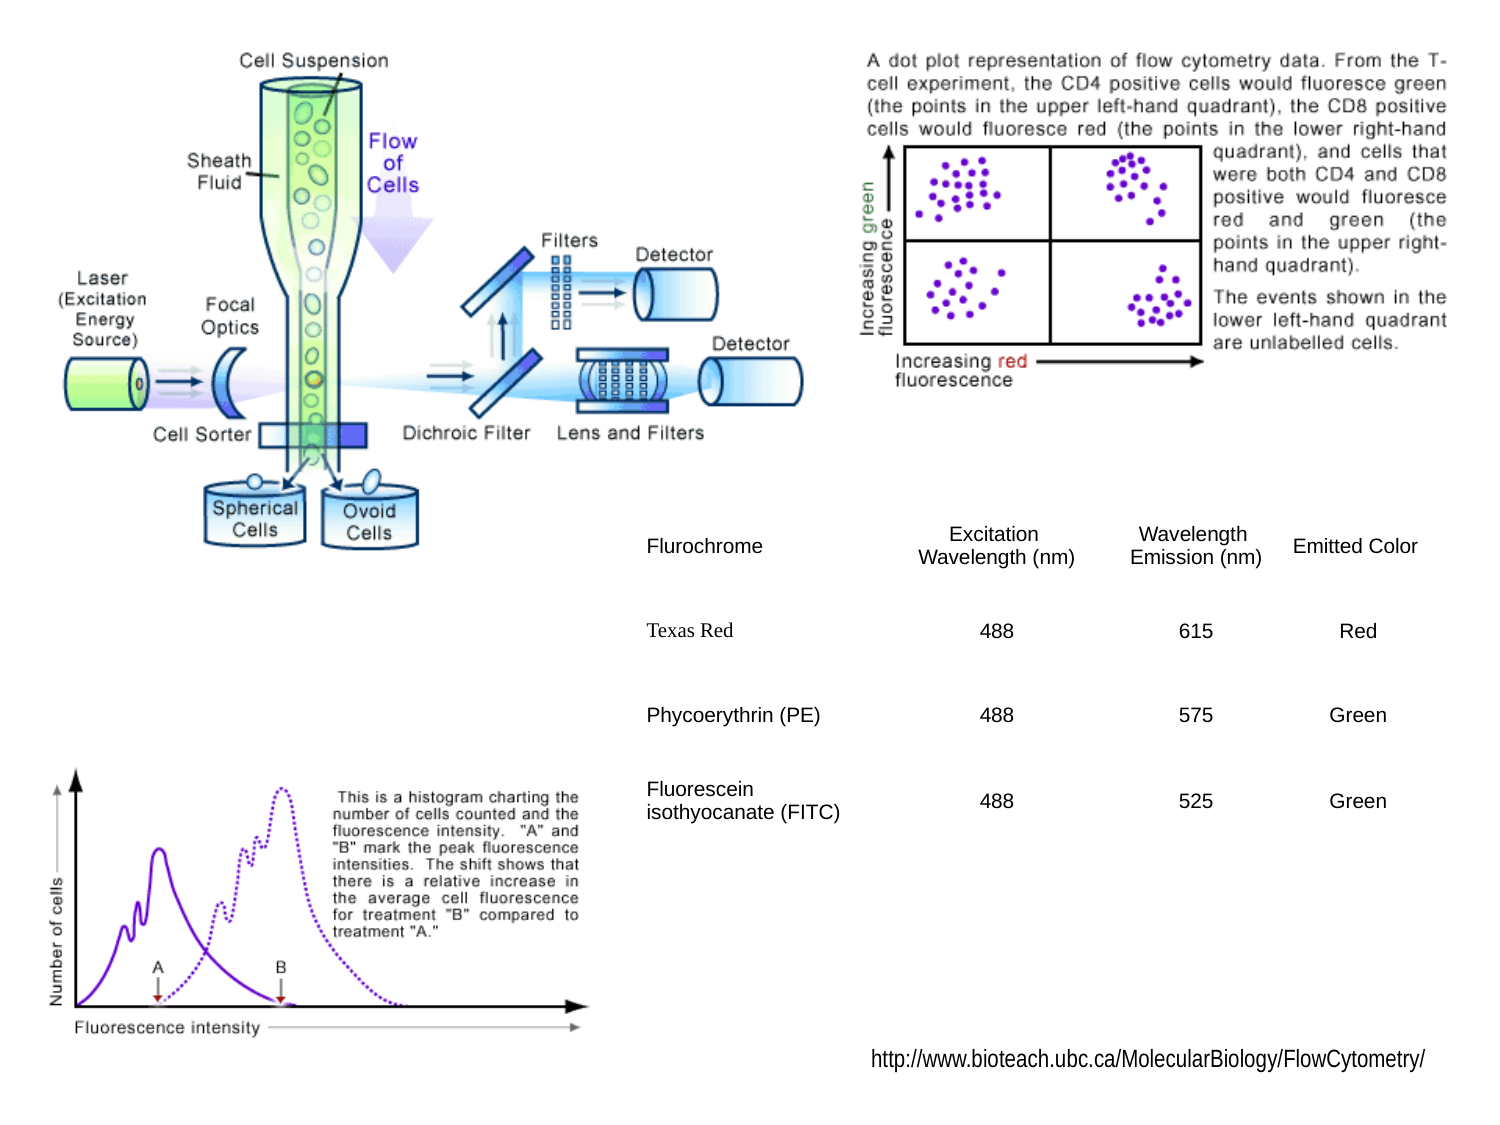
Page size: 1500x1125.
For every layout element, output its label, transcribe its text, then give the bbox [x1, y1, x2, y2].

table_cell [1439, 673, 1475, 758]
table_header Excitation Wavelength (nm) [879, 503, 1115, 588]
text_box http://www.bioteach.ubc.ca/MolecularBiology/FlowCytometry/ [856, 1034, 1442, 1080]
table_cell 575 [1115, 673, 1278, 758]
picture [41, 762, 597, 1053]
table_cell Phycoerythrin (PE) [632, 673, 879, 758]
table_cell 488 [879, 758, 1115, 843]
table_cell 488 [879, 673, 1115, 758]
table_cell 525 [1115, 758, 1278, 843]
picture [41, 42, 821, 563]
table_cell Green [1278, 673, 1439, 758]
table_cell [1439, 758, 1475, 843]
table_header [1439, 503, 1475, 588]
table_header Flurochrome [632, 503, 879, 588]
table_cell 615 [1115, 588, 1278, 673]
table_cell 488 [879, 588, 1115, 673]
table_cell [1439, 588, 1475, 673]
table_header Wavelength Emission (nm) [1115, 503, 1278, 588]
table_cell Green [1278, 758, 1439, 843]
picture [844, 42, 1464, 404]
table_cell Fluorescein isothyocanate (FITC) [632, 758, 879, 843]
table_cell Texas Red [632, 588, 879, 673]
table_cell Red [1278, 588, 1439, 673]
table_header Emitted Color [1278, 503, 1439, 588]
